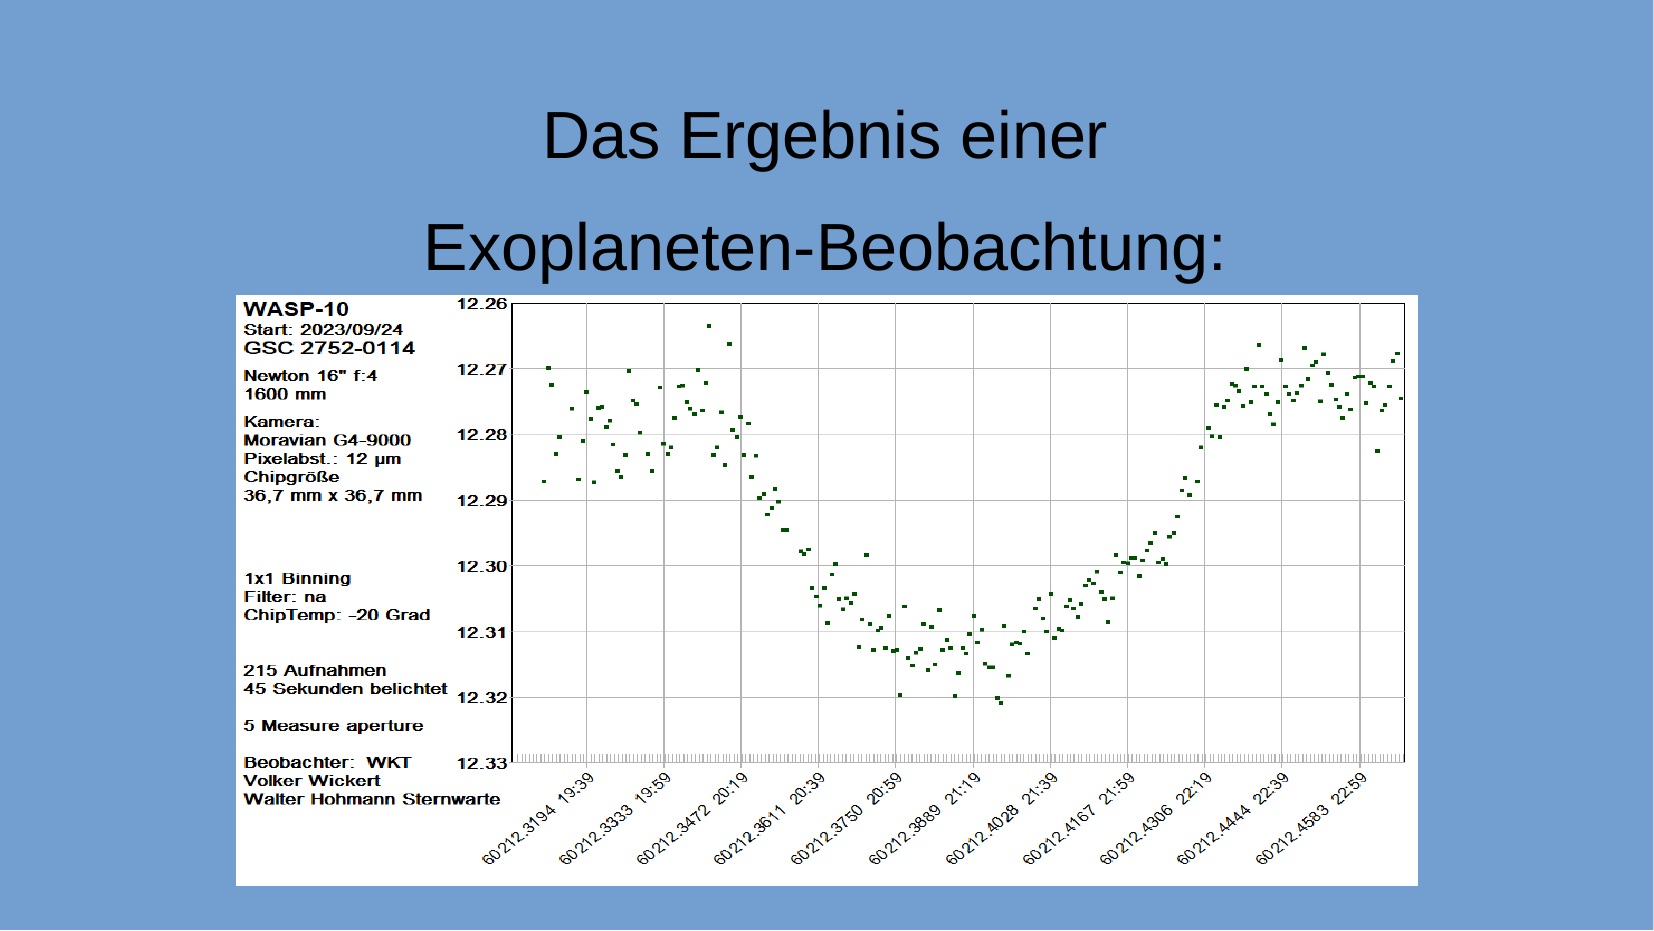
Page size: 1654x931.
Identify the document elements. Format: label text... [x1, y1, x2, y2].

text_box Das Ergebnis einer Exoplaneten-Beobachtung: [29, 11, 1622, 768]
picture [236, 295, 1418, 886]
